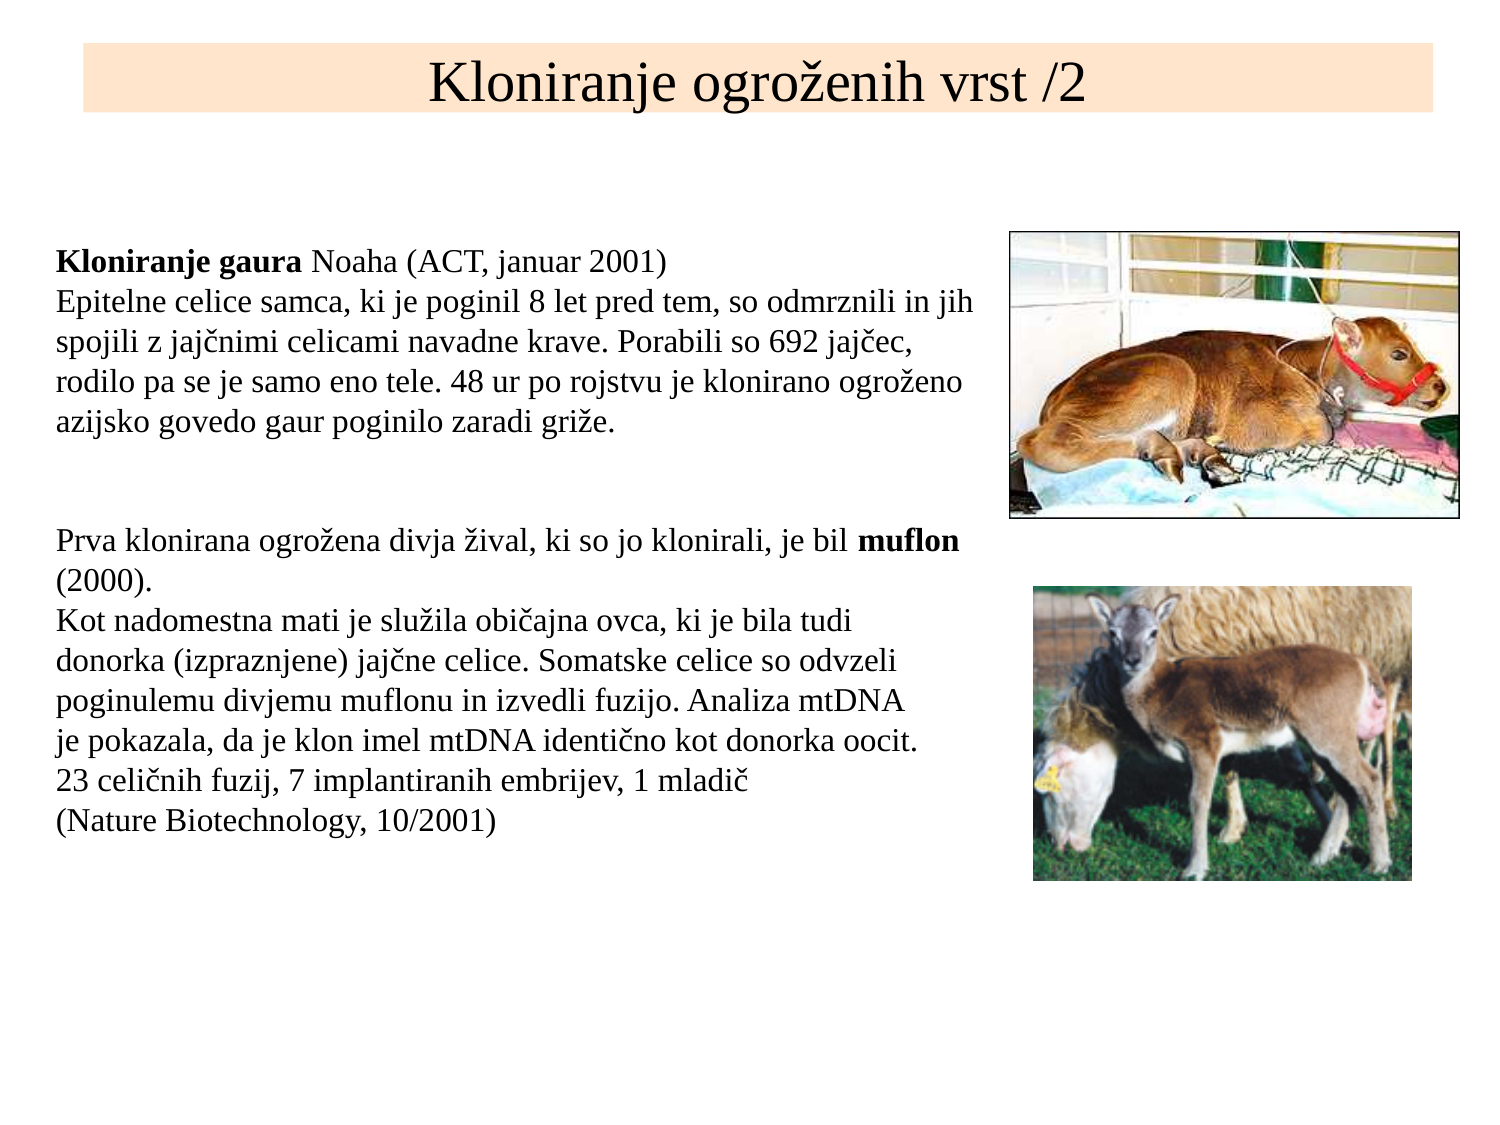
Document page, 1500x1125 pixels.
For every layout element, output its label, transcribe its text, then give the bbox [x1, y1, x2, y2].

picture [1033, 586, 1412, 881]
text_box Kloniranje gaura Noaha (ACT, januar 2001) Epitelne celice samca, ki je poginil 8 let pred tem, so odmrznili in jih spojili z jajčnimi celicami navadne krave. Porabili so 692 jajčec, rodilo pa se je samo eno tele. 48 ur po rojstvu je klonirano ogroženo azijsko govedo gaur poginilo zaradi griže. Prva klonirana ogrožena divja žival, ki so jo klonirali, je bil muflon (2000). Kot nadomestna mati je služila običajna ovca, ki je bila tudi donorka (izpraznjene) jajčne celice. Somatske celice so odvzeli poginulemu divjemu muflonu in izvedli fuzijo. Analiza mtDNA je pokazala, da je klon imel mtDNA identično kot donorka oocit. 23 celičnih fuzij, 7 implantiranih embrijev, 1 mladič (Nature Biotechnology, 10/2001) [41, 231, 994, 846]
text_box Kloniranje ogroženih vrst /2 [83, 43, 1434, 113]
picture [1009, 231, 1460, 519]
